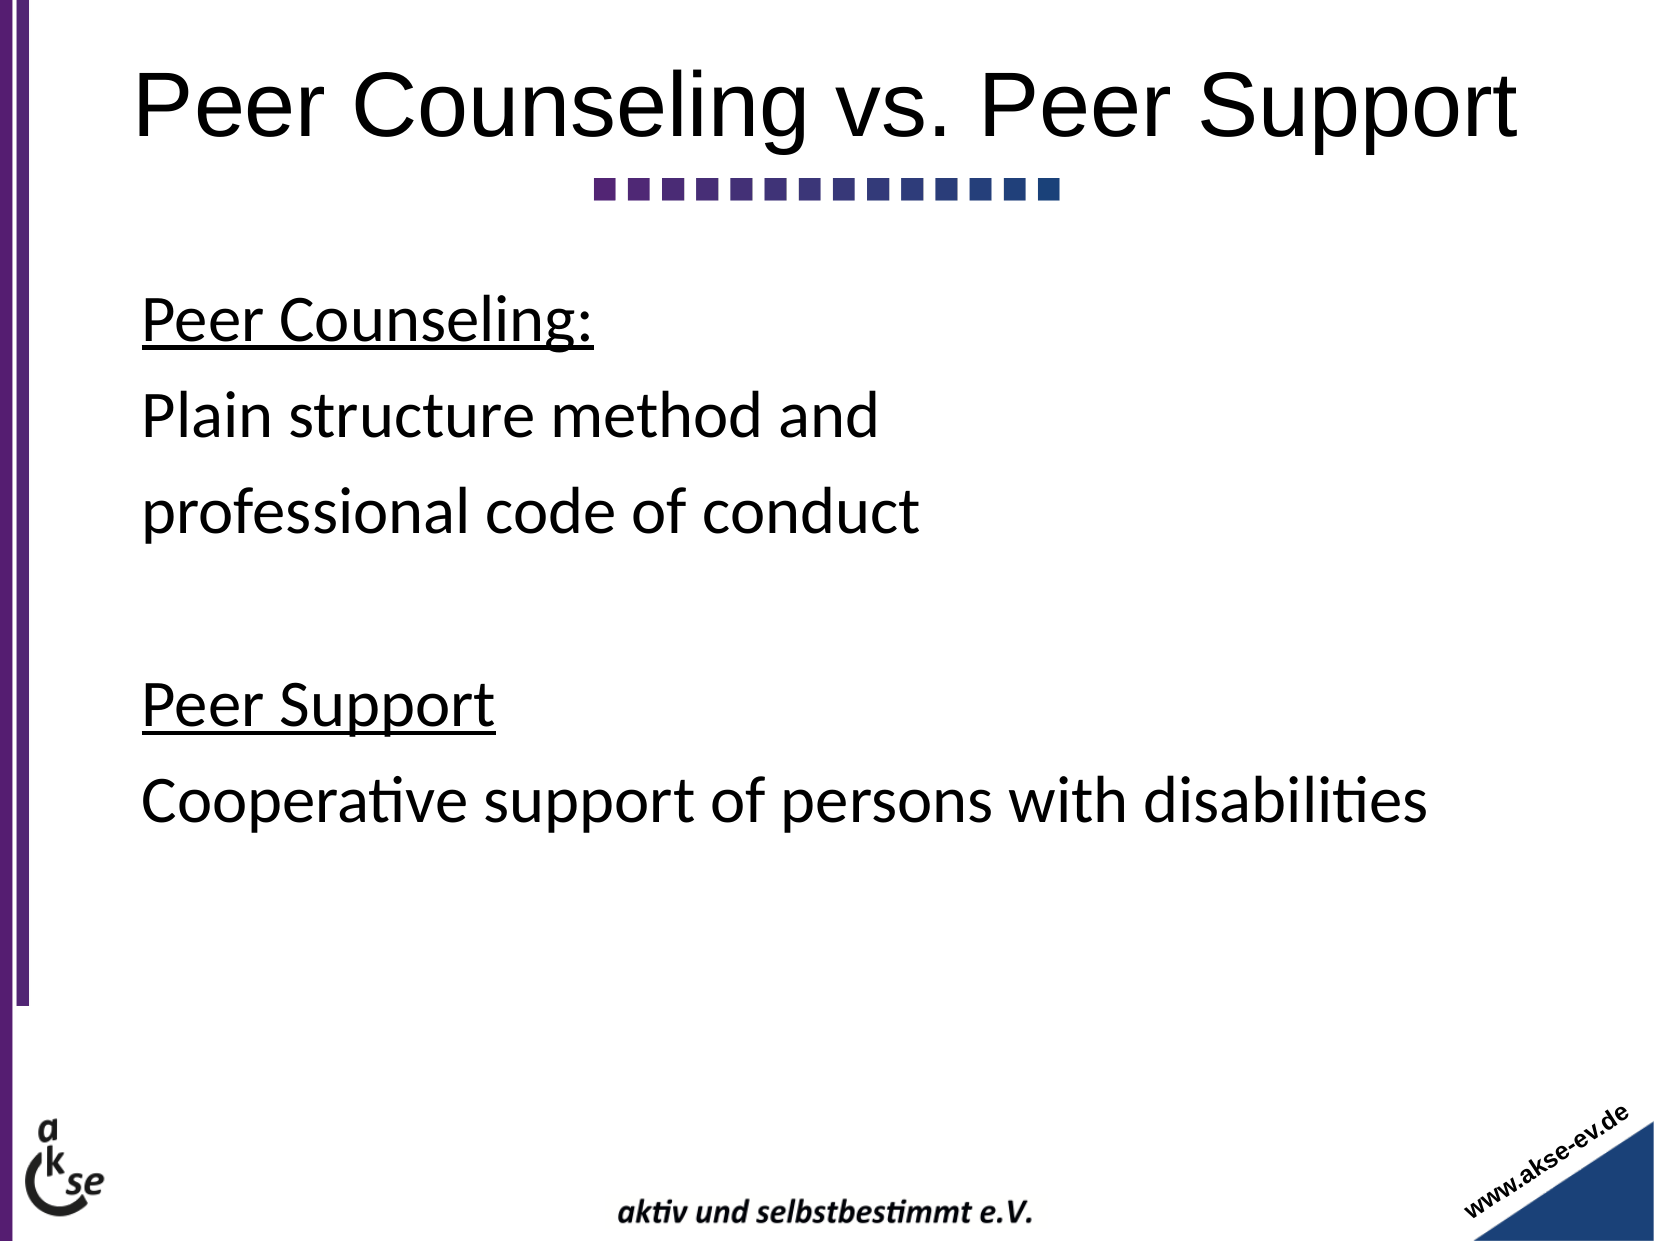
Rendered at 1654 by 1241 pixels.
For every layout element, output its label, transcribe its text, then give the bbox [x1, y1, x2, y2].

picture [1605, 1119, 1612, 1127]
title Peer Counseling vs. Peer Support [82, 1, 1571, 209]
picture [604, 1193, 1049, 1230]
picture [0, 0, 154, 1241]
list Peer Counseling: Plain structure method and professional code of conduct Peer Support Cooperative support of persons with disabilities [141, 291, 1630, 1110]
picture [1472, 1119, 1654, 1241]
